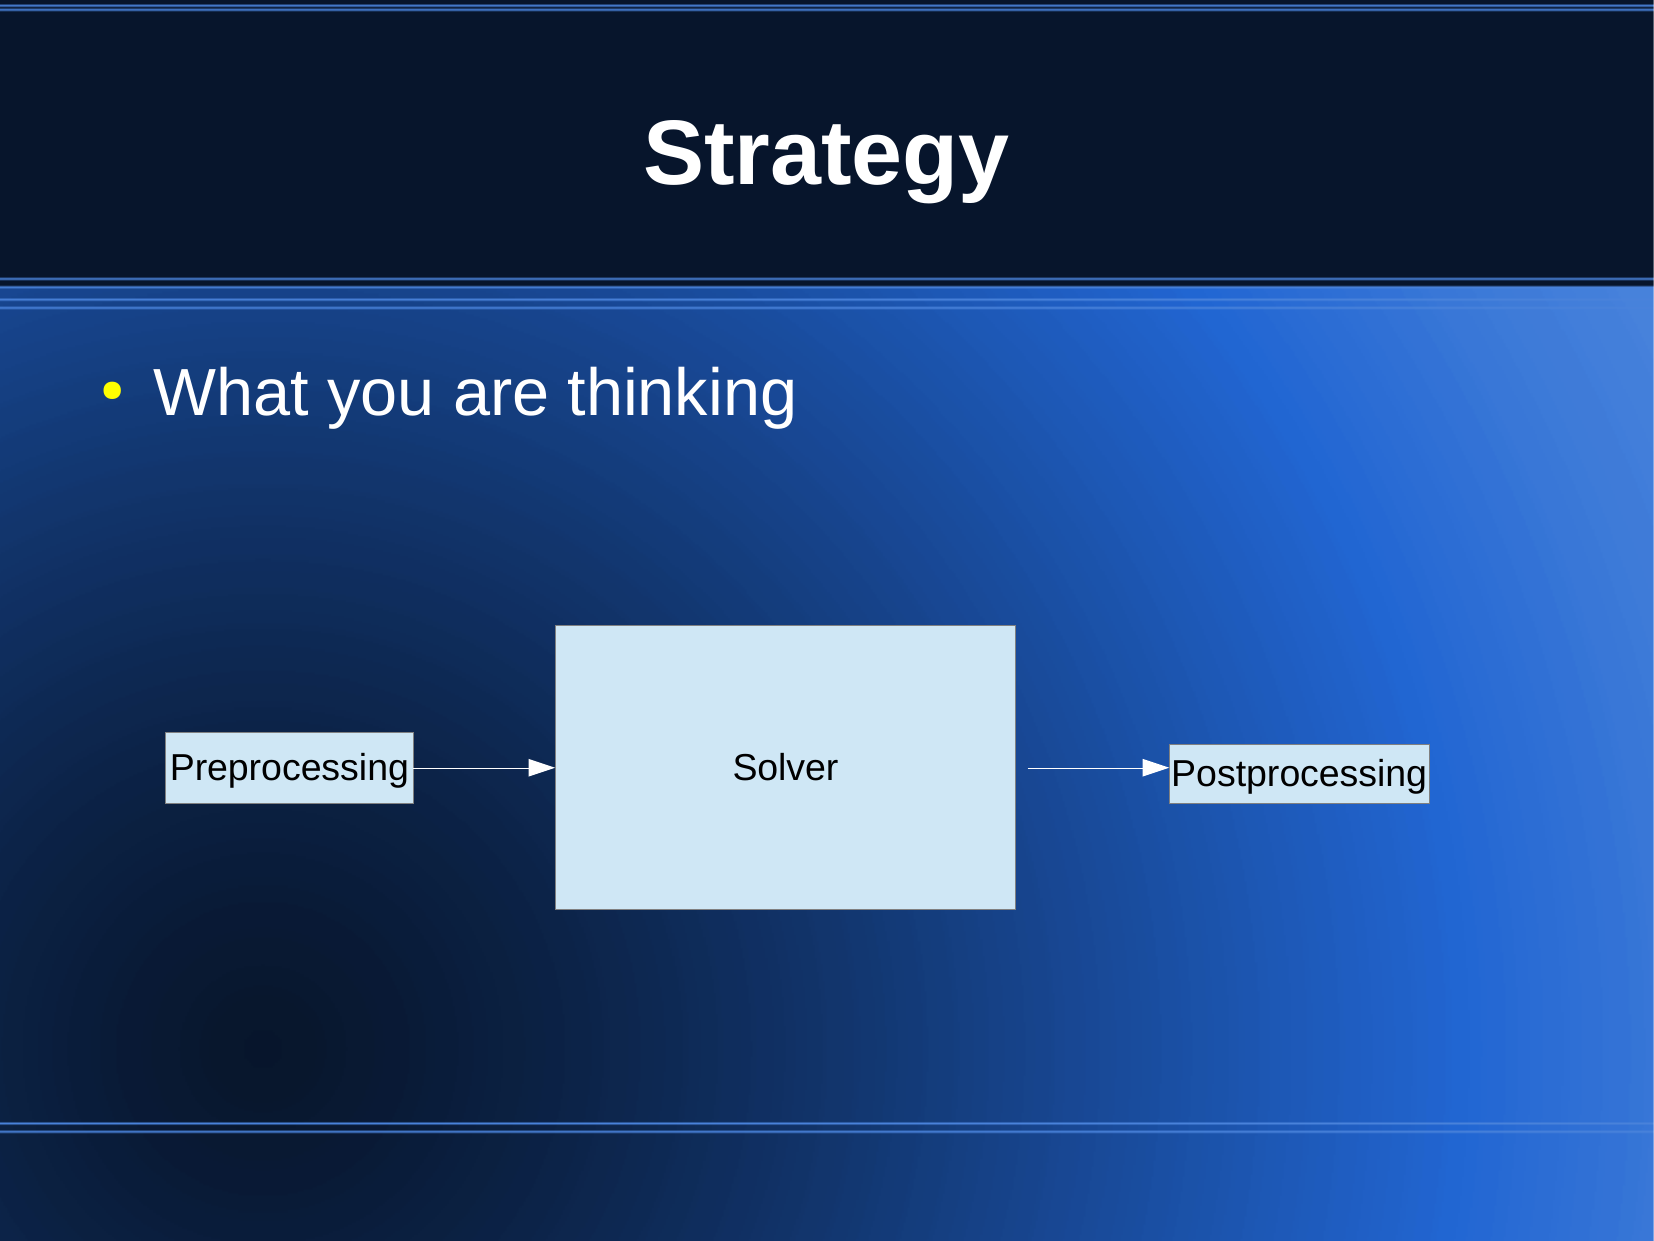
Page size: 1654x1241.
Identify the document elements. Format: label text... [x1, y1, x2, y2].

text_box Postprocessing [1169, 744, 1430, 804]
list What you are thinking [82, 355, 1571, 1075]
text_box Preprocessing [165, 732, 414, 804]
text_box Solver [555, 625, 1016, 910]
title Strategy [82, 49, 1571, 257]
picture [0, 0, 1654, 1241]
